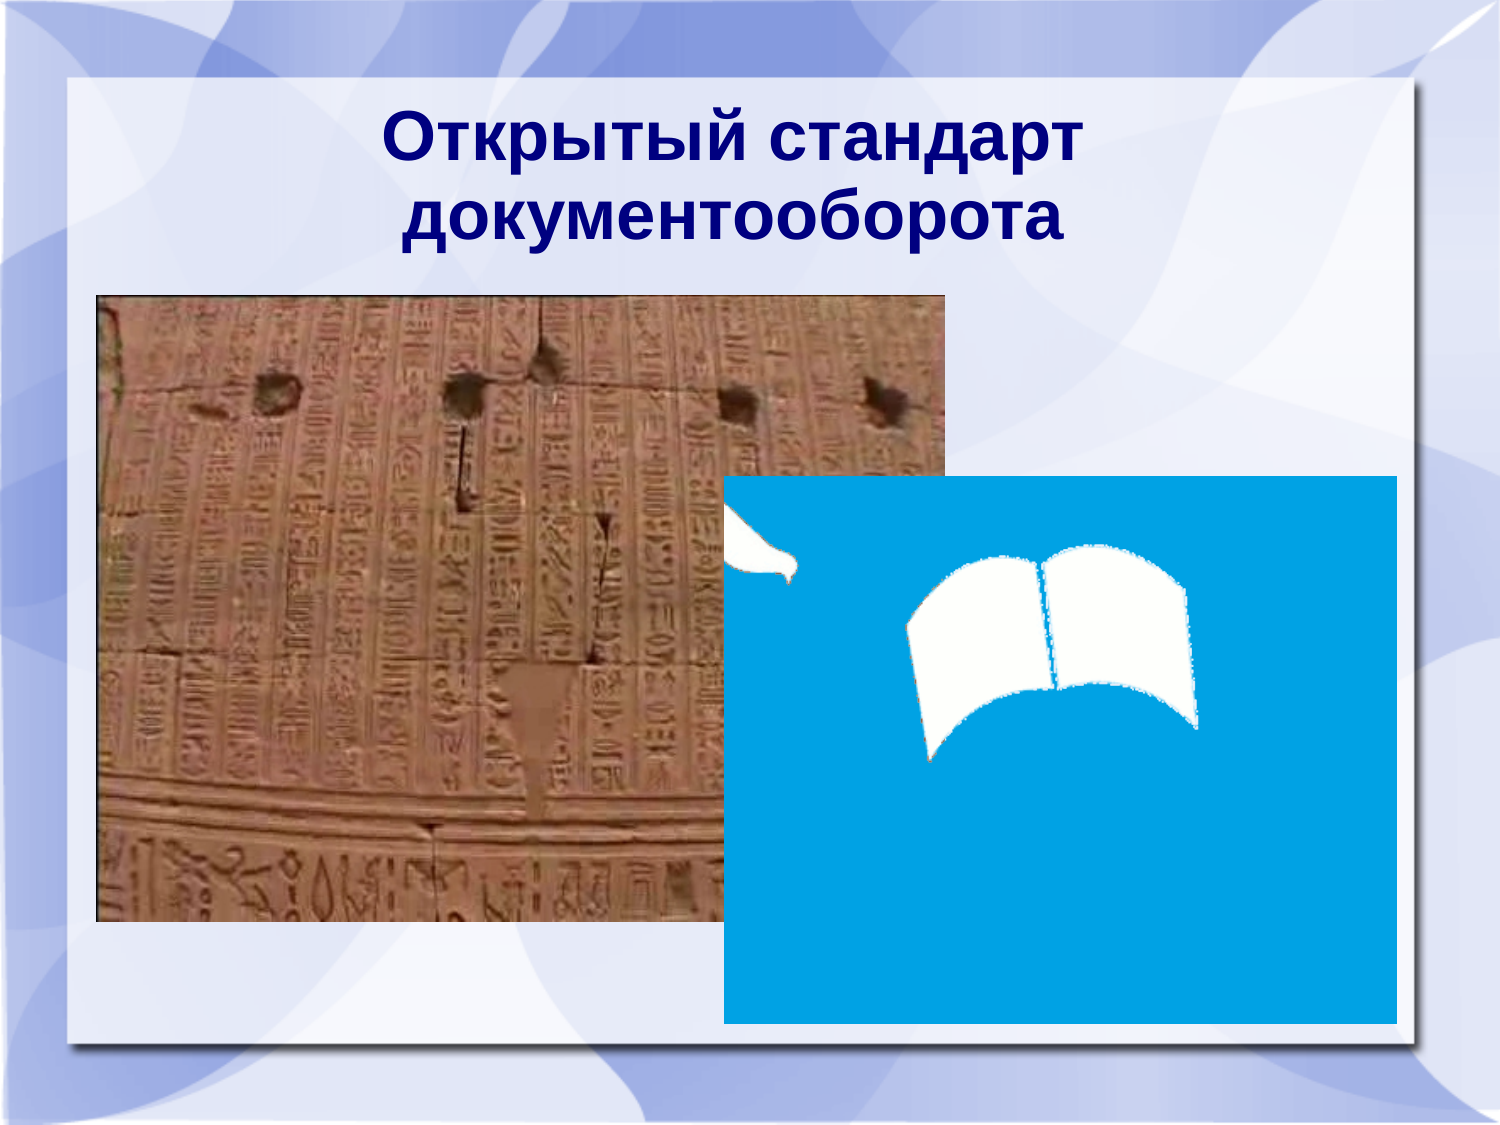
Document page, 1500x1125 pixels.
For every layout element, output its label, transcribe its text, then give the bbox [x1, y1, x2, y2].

title Открытый стандарт документооборота [74, 82, 1393, 270]
picture [0, 0, 1500, 1125]
